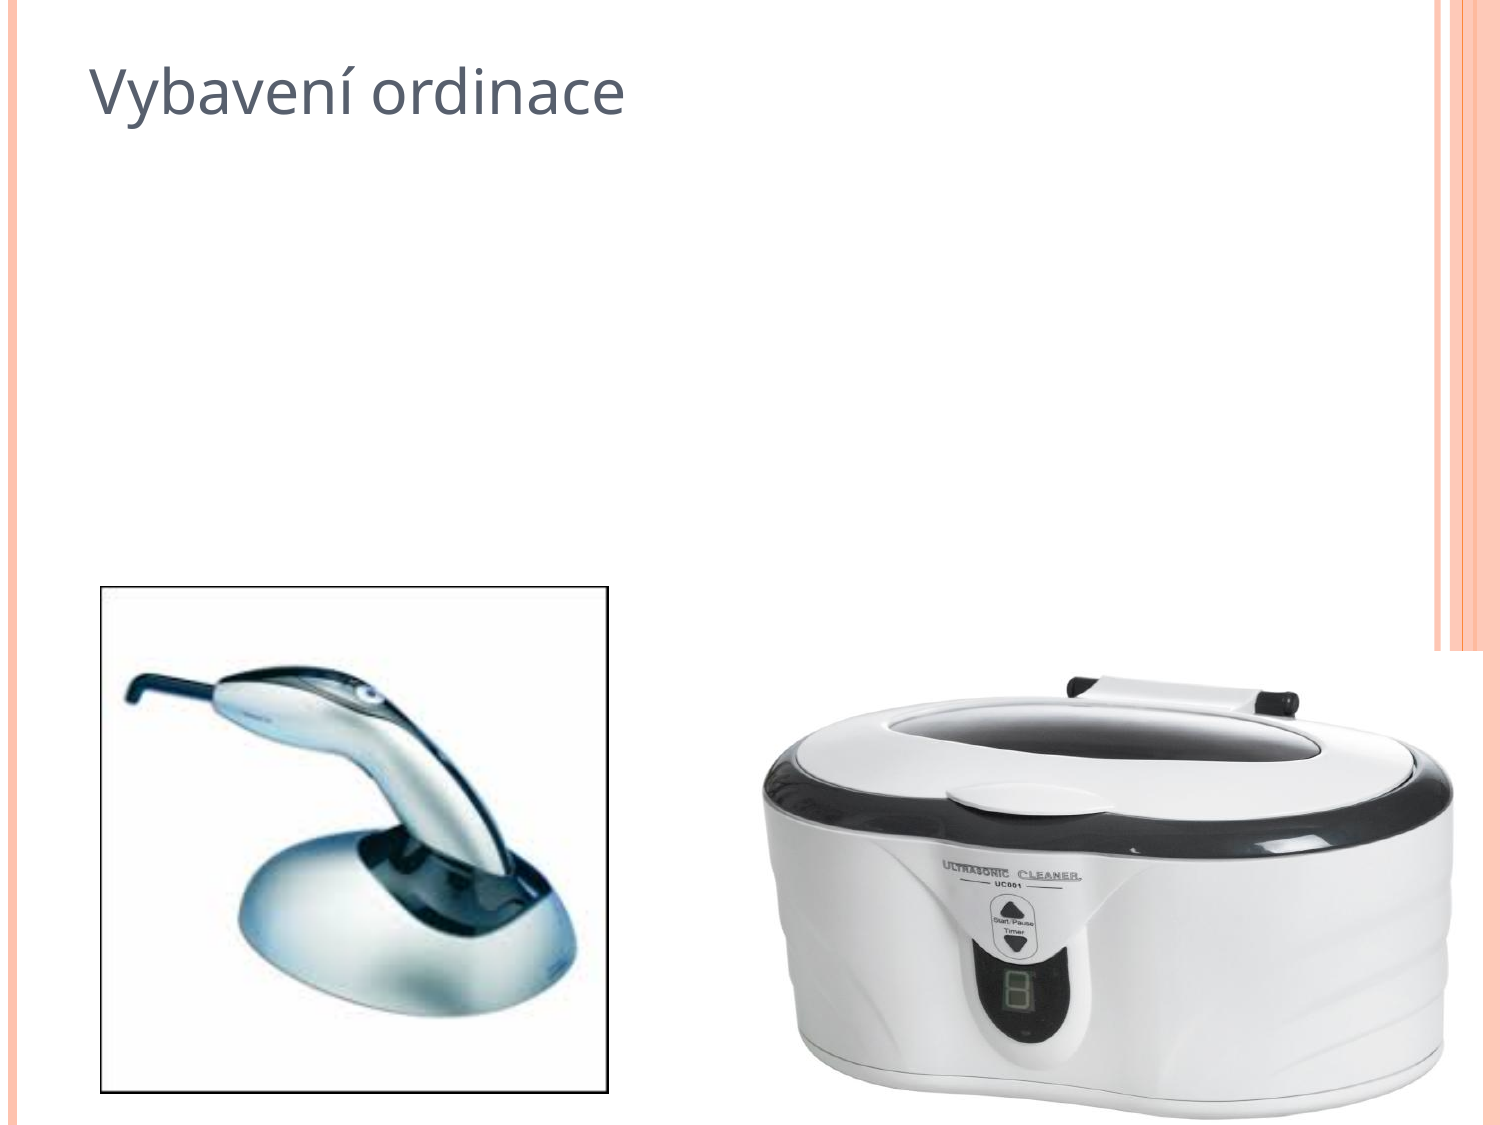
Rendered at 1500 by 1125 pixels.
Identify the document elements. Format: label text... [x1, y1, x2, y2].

picture [726, 651, 1483, 1125]
picture [100, 586, 609, 1094]
title Vybavení ordinace [75, 45, 1300, 233]
